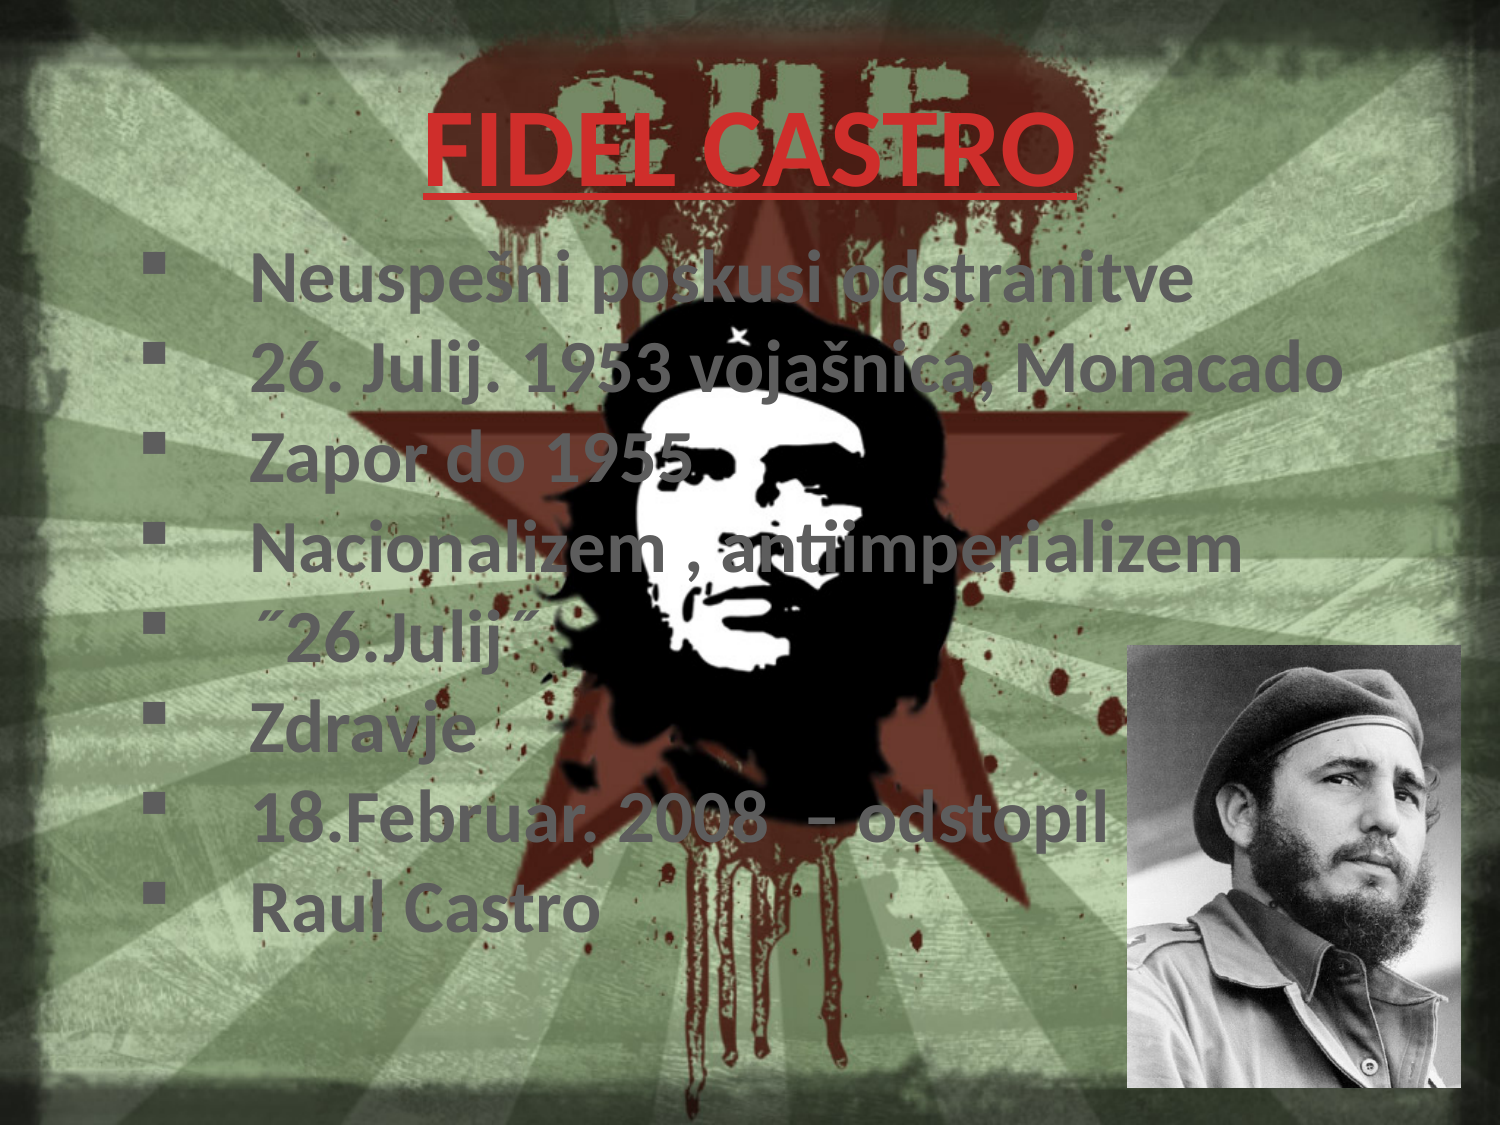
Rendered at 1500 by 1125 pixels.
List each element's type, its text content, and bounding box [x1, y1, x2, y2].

text_box FIDEL CASTRO [407, 66, 1093, 217]
picture [0, 0, 1500, 1125]
text_box Neuspešni poskusi odstranitve 26. Julij. 1953 vojašnica, Monacado Zapor do 1955 Nacionalizem , antiimperializem ˝26.Julij˝ Zdravje 18.Februar. 2008 – odstopil Raul Castro [122, 219, 1361, 955]
